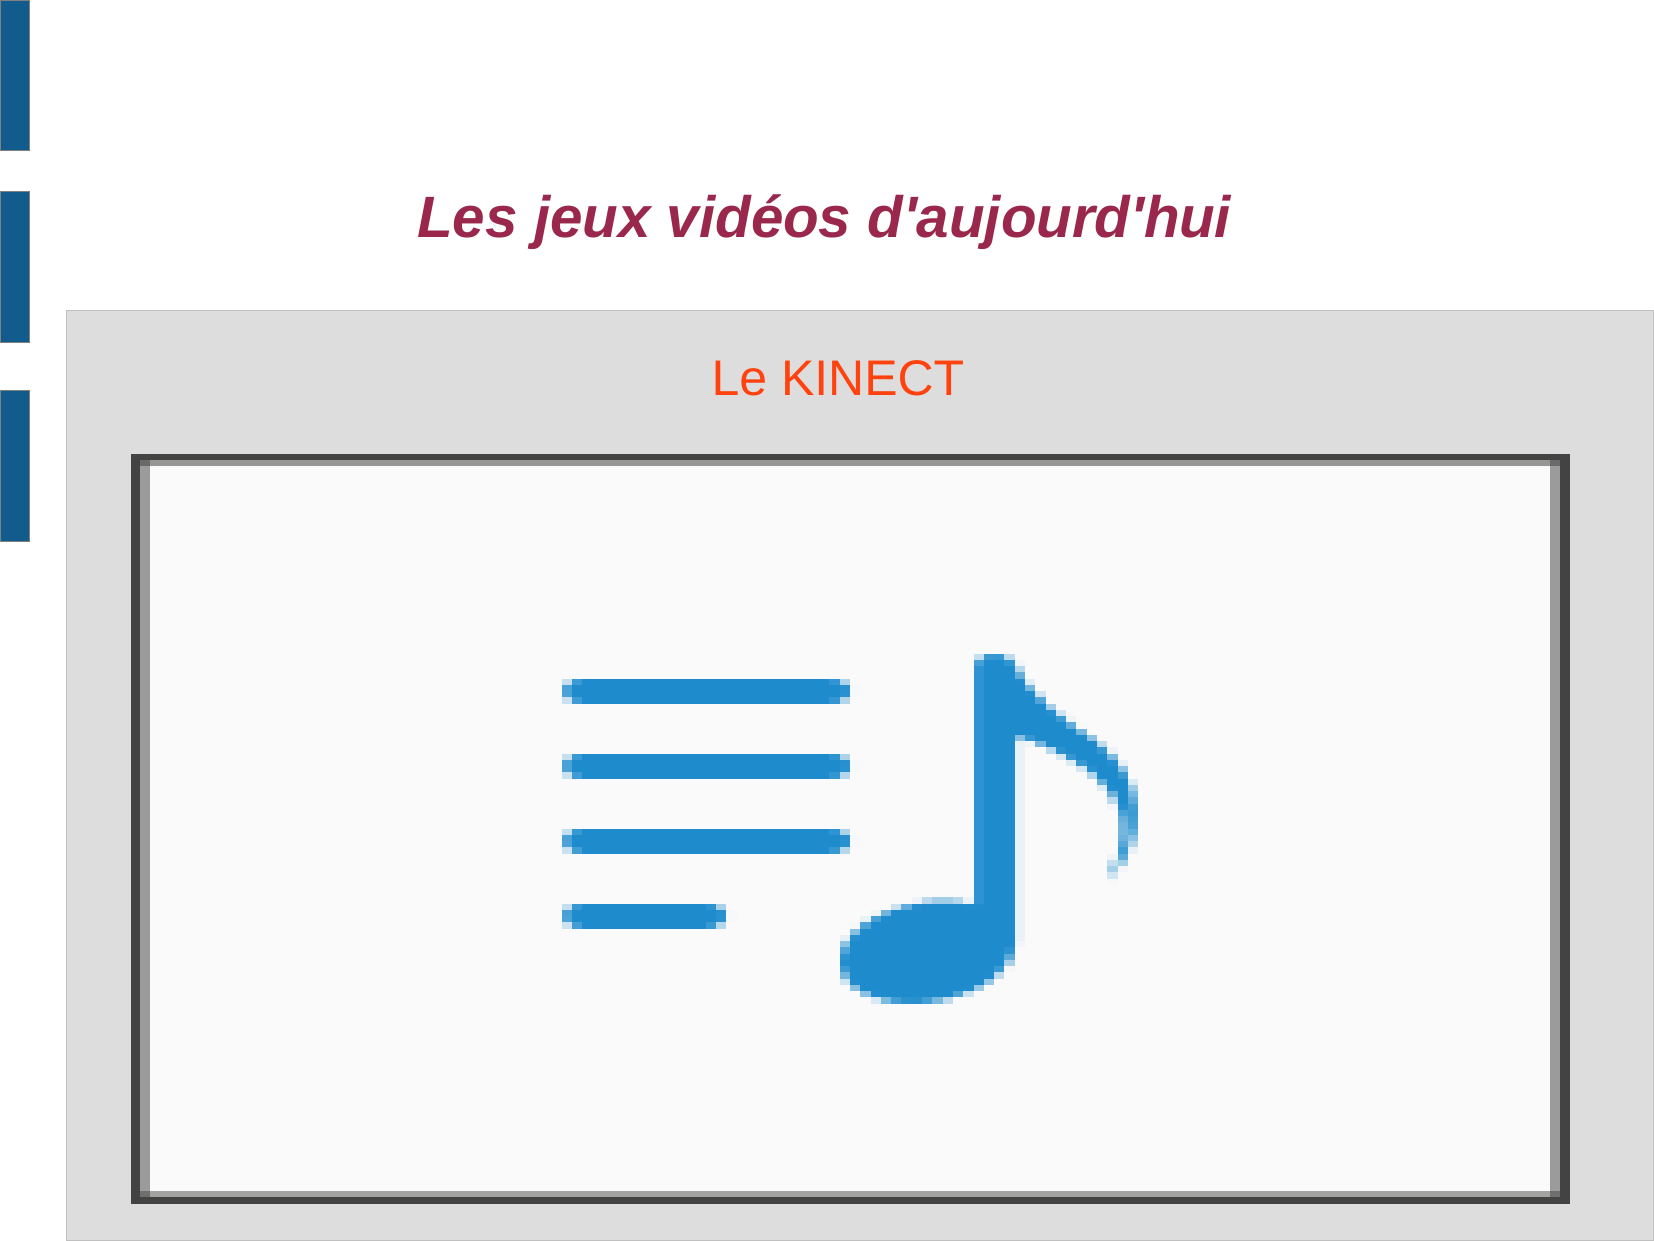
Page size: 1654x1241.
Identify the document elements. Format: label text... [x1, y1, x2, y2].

text_box Le KINECT [696, 342, 1063, 414]
text_box Les jeux vidéos d'aujourd'hui [102, 106, 1548, 329]
text_box [129, 453, 1571, 1205]
